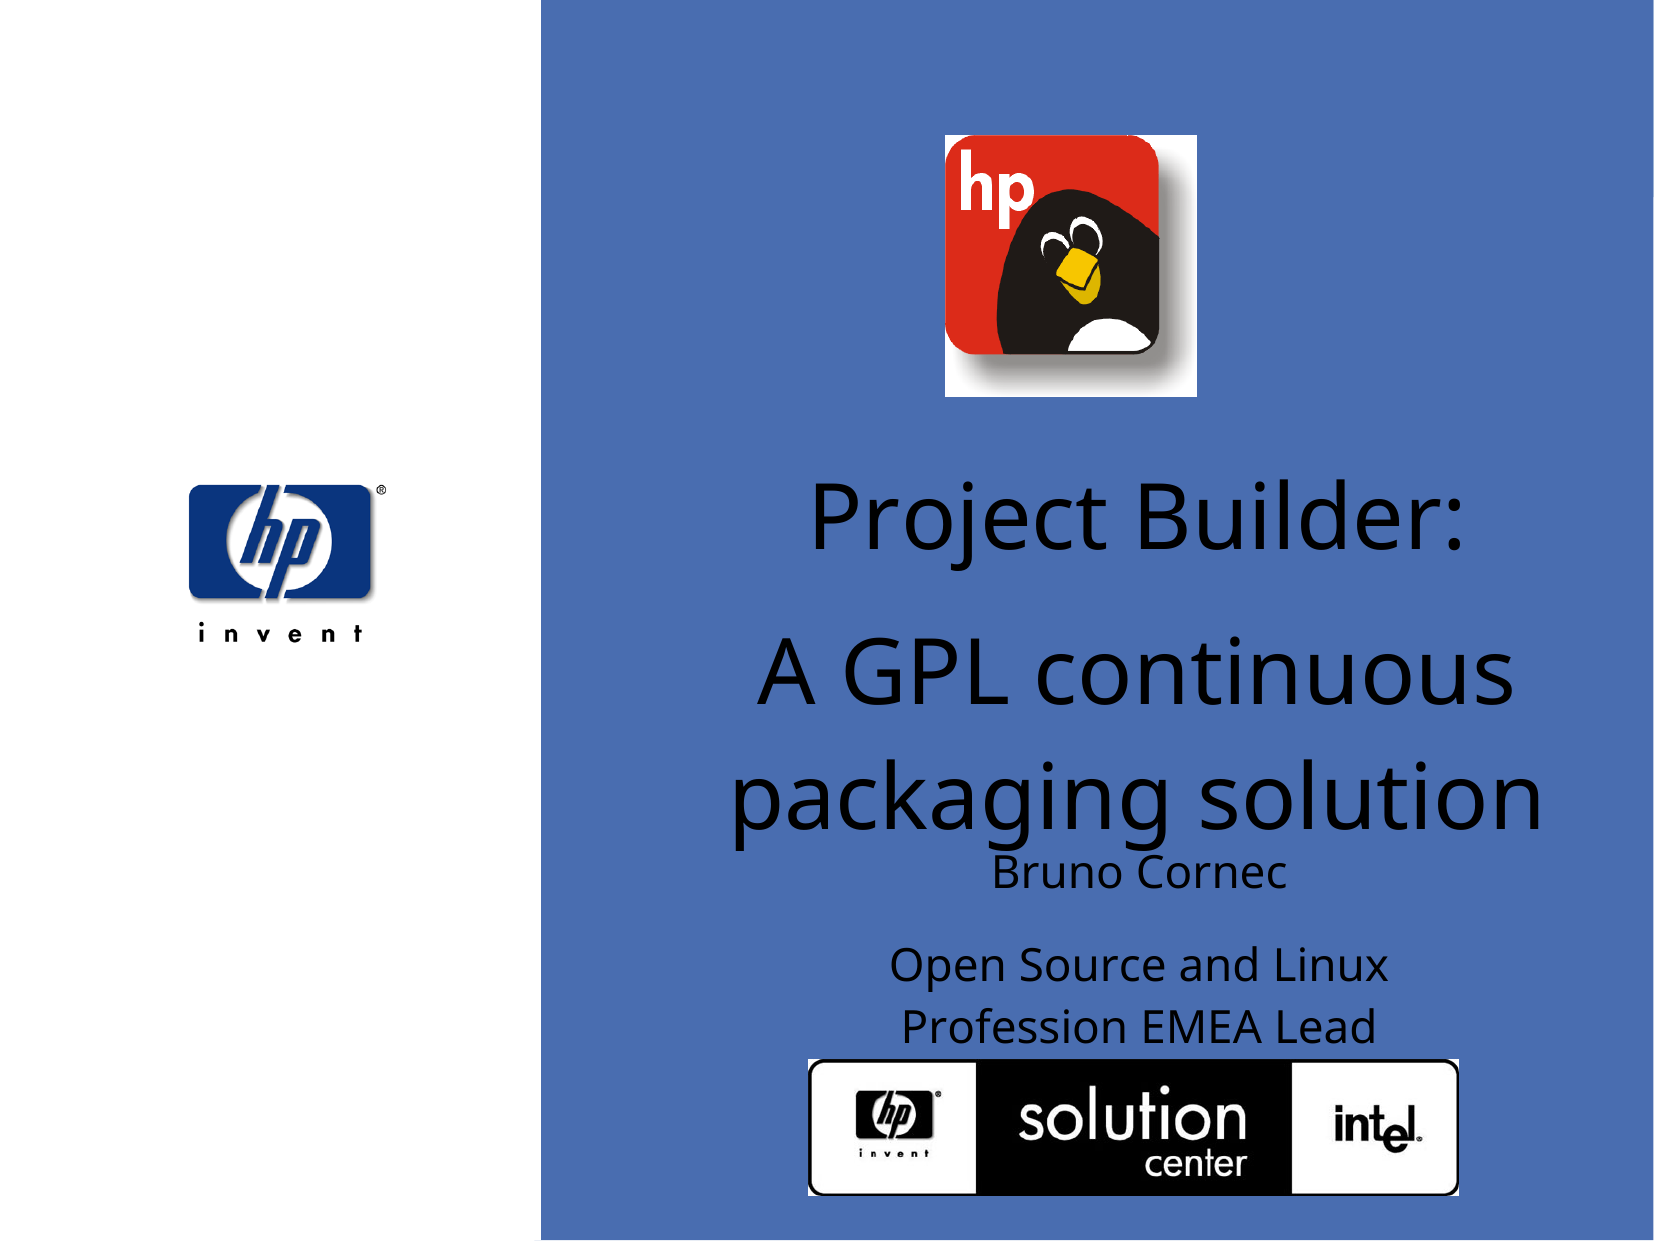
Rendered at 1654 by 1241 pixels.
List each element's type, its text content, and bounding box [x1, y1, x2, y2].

picture [186, 478, 388, 644]
picture [945, 135, 1197, 262]
list Bruno Cornec Open Source and Linux Profession EMEA Lead [695, 753, 1501, 1032]
text_box [0, 0, 1654, 1241]
list Project Builder: A GPL continuous packaging solution [582, 262, 1610, 814]
picture [808, 1059, 1459, 1196]
